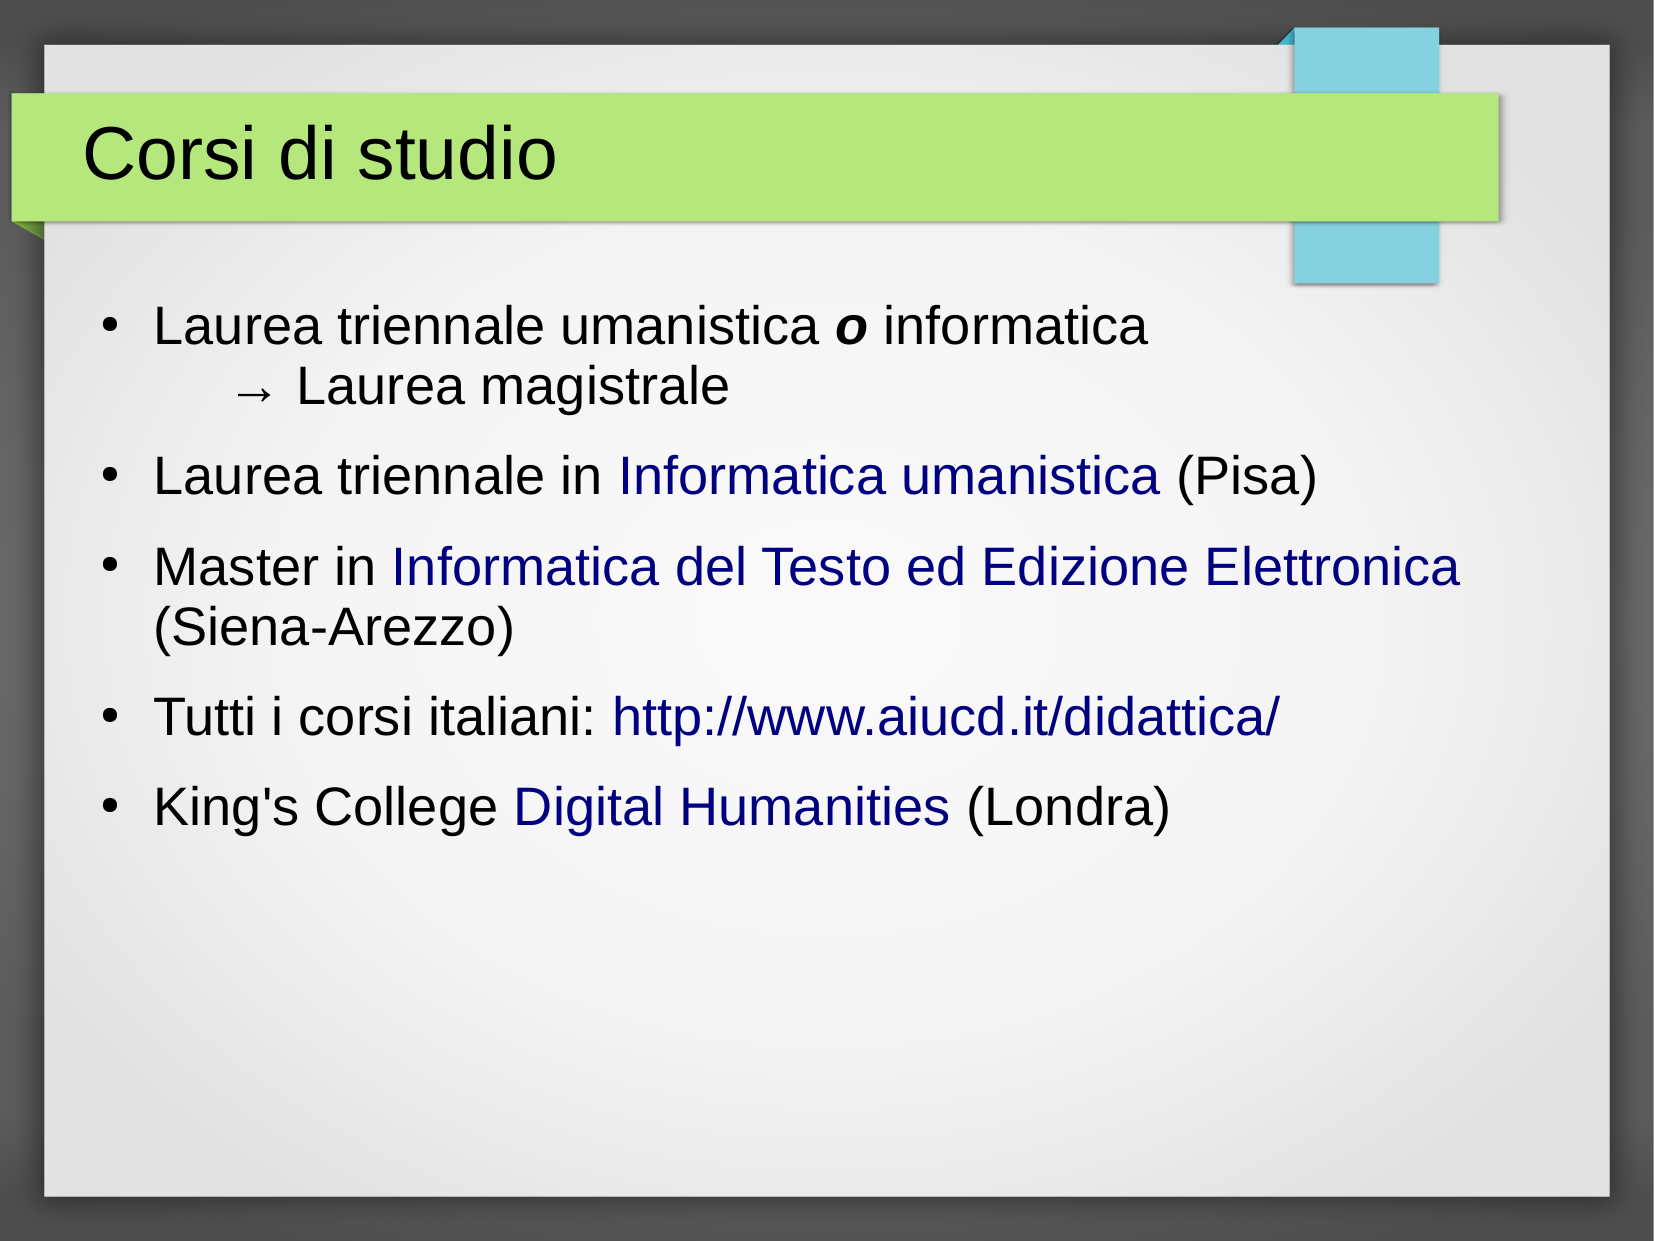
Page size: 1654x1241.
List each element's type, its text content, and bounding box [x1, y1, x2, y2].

list Laurea triennale umanistica o informatica → Laurea magistrale Laurea triennale in Informatica umanistica (Pisa) Master in Informatica del Testo ed Edizione Elettronica (Siena-Arezzo) Tutti i corsi italiani: http://www.aiucd.it/didattica/ King's College Digital Humanities (Londra) [82, 295, 1571, 1015]
title Corsi di studio [82, 94, 1264, 213]
picture [0, 0, 1654, 1241]
